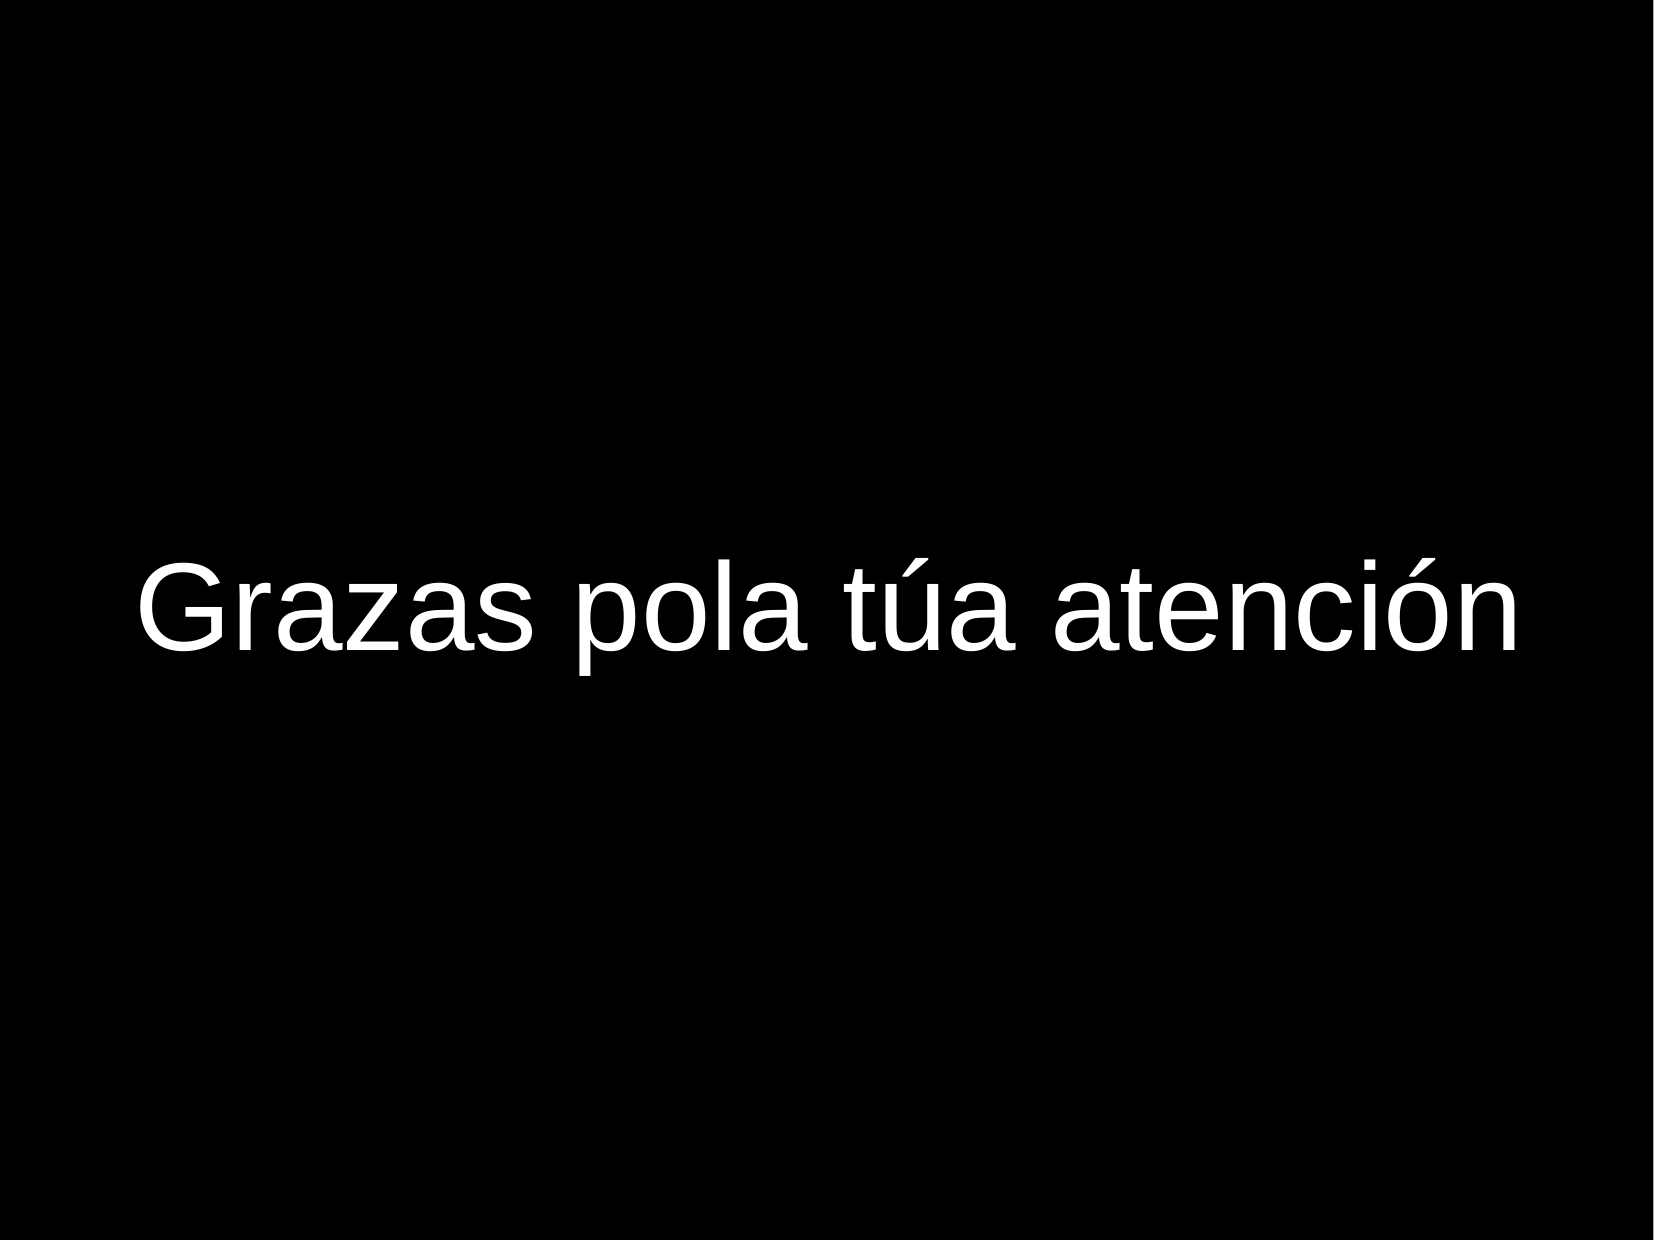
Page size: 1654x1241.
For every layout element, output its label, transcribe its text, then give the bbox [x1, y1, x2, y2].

text_box Grazas pola túa atención [119, 529, 1540, 685]
